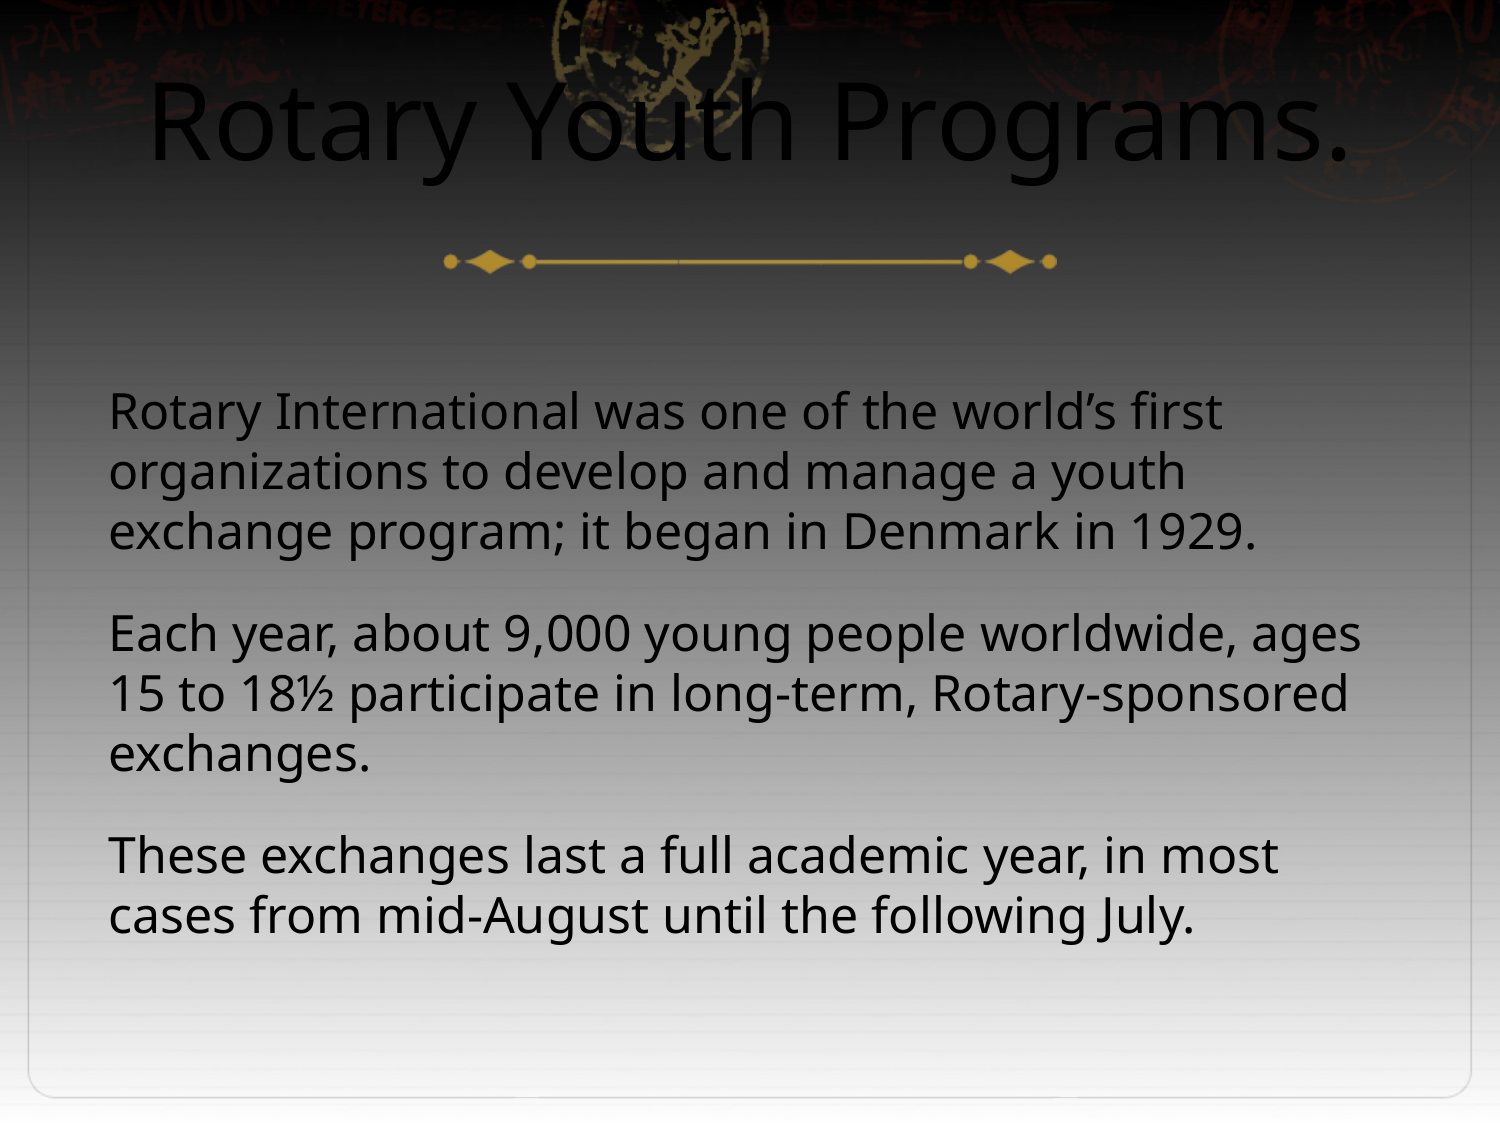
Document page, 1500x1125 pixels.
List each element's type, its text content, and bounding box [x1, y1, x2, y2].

picture [0, 0, 1500, 1125]
list Rotary International was one of the world’s first organizations to develop and manage a youth exchange program; it began in Denmark in 1929. Each year, about 9,000 young people worldwide, ages 15 to 18½ participate in long-term, Rotary-sponsored exchanges. These exchanges last a full academic year, in most cases from mid-August until the following July. [93, 312, 1407, 988]
title Rotary Youth Programs. [93, 45, 1407, 233]
